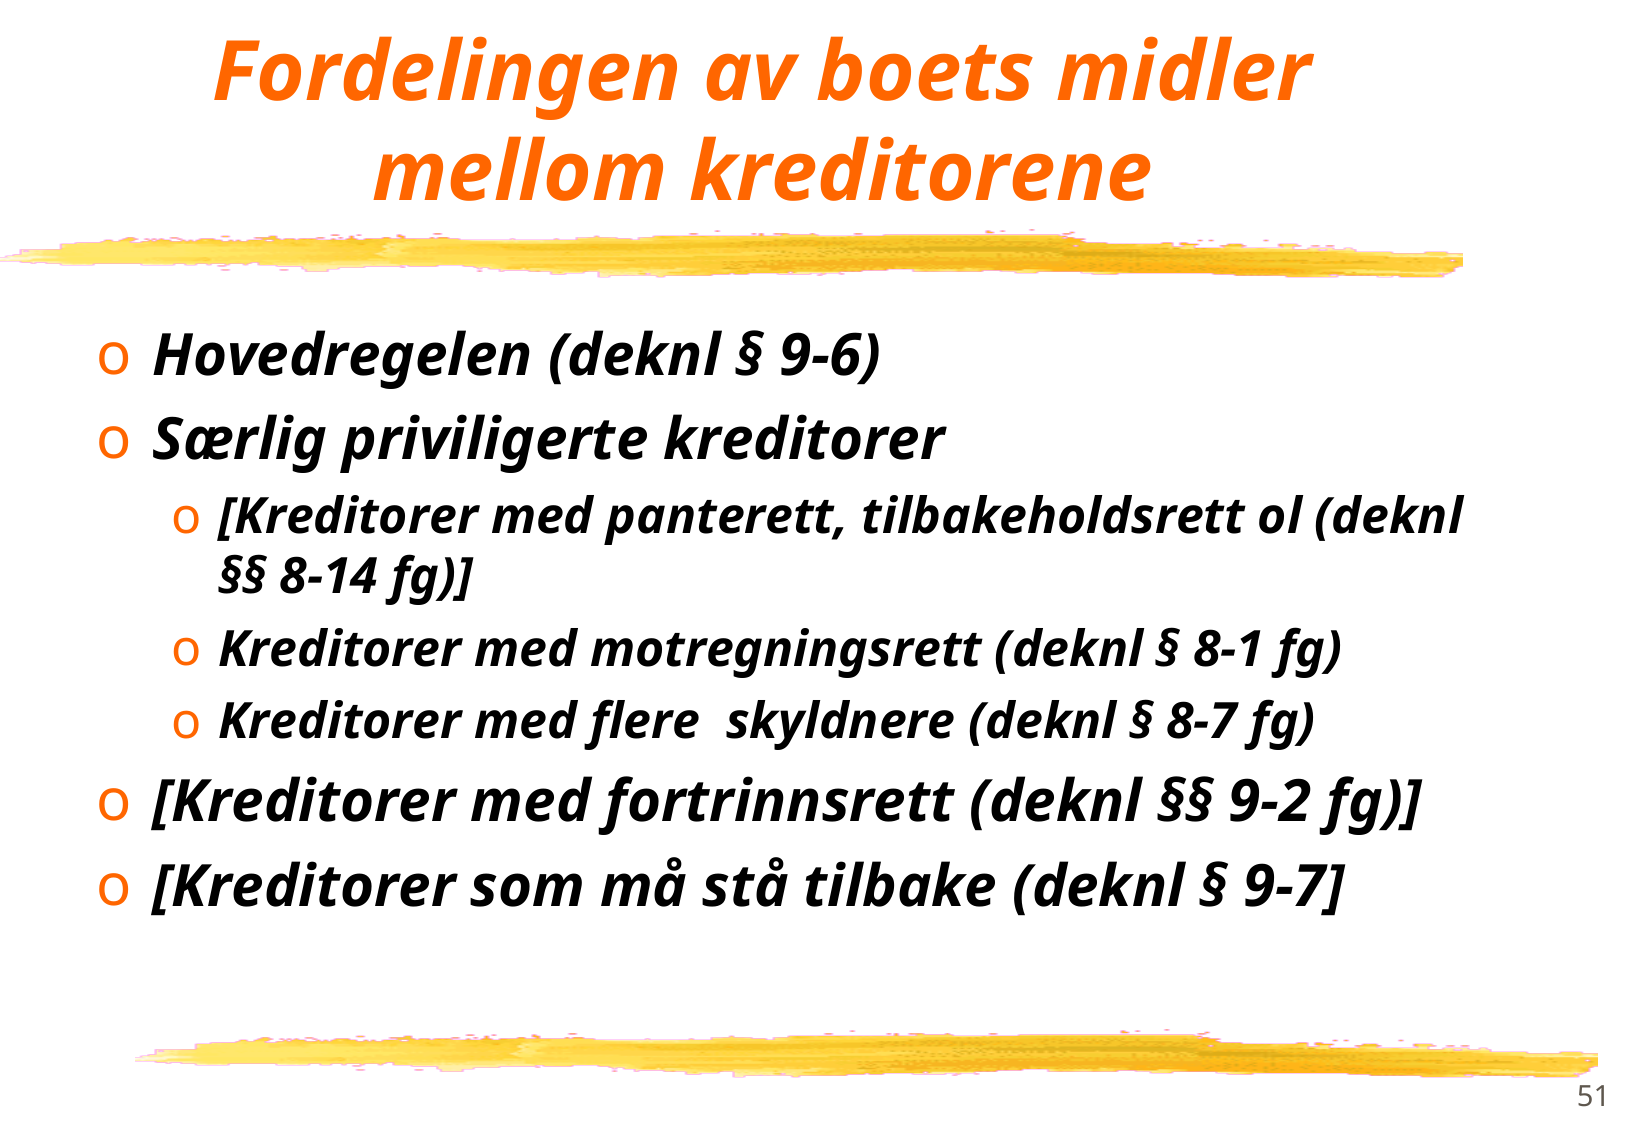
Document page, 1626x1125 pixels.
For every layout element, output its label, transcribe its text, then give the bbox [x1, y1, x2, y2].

text_box <number> [1516, 1050, 1626, 1125]
picture [135, 1024, 1598, 1088]
title Fordelingen av boets midler mellom kreditorene [72, 9, 1454, 225]
list Hovedregelen (deknl § 9-6) Særlig priviligerte kreditorer [Kreditorer med panterett, tilbakeholdsrett ol (deknl §§ 8-14 fg)] Kreditorer med motregningsrett (deknl § 8-1 fg) Kreditorer med flere skyldnere (deknl § 8-7 fg) [Kreditorer med fortrinnsrett (deknl §§ 9-2 fg)] [Kreditorer som må stå tilbake (deknl § 9-7] [81, 309, 1535, 1001]
picture [0, 224, 1463, 288]
